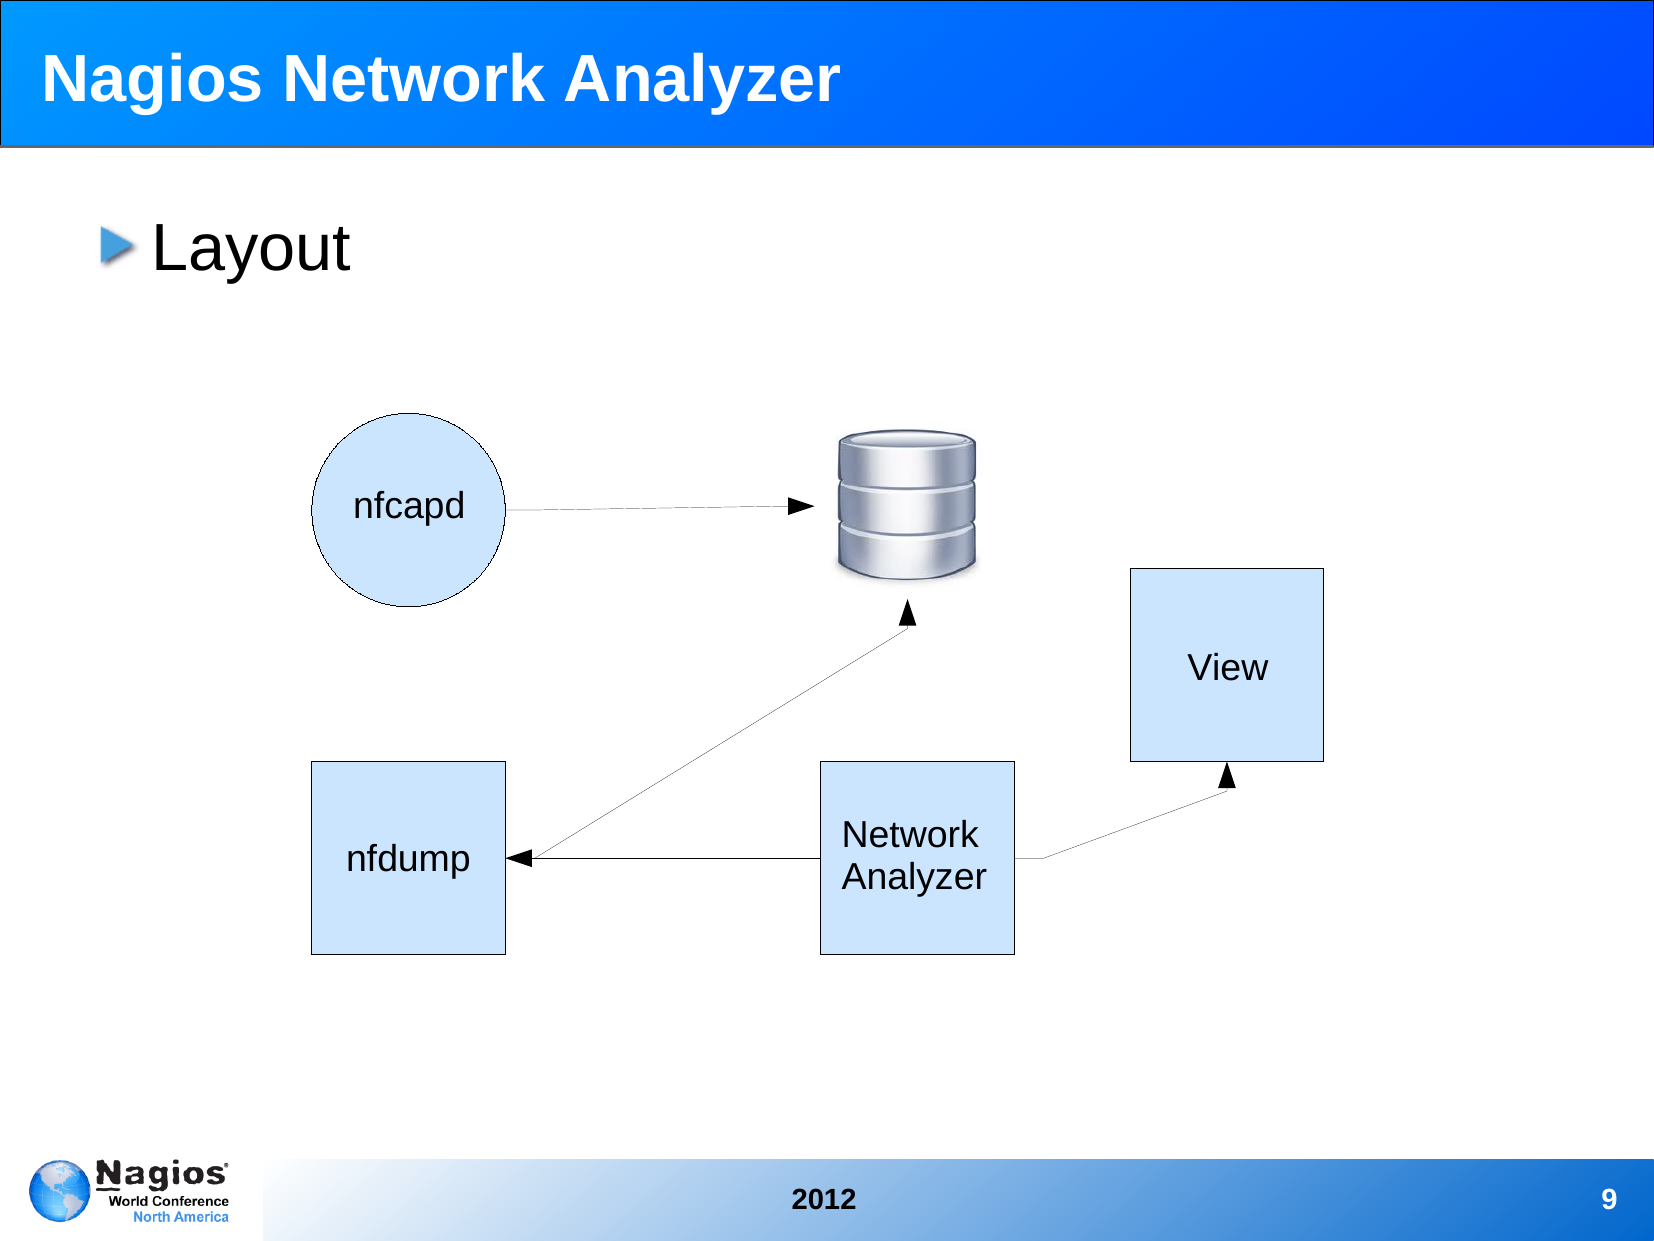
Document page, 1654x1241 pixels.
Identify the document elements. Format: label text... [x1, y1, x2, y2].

text_box [342, 581, 475, 607]
text_box [820, 761, 1015, 955]
picture [814, 413, 1001, 599]
text_box nfdump [311, 761, 506, 955]
text_box Network Analyzer [826, 805, 1008, 954]
text_box nfcapd [338, 476, 485, 581]
list Layout [80, 209, 1569, 1014]
picture [29, 1159, 229, 1235]
text_box [1130, 568, 1324, 762]
text_box [311, 413, 506, 577]
title Nagios Network Analyzer [41, 36, 1248, 120]
text_box View [1172, 639, 1286, 743]
